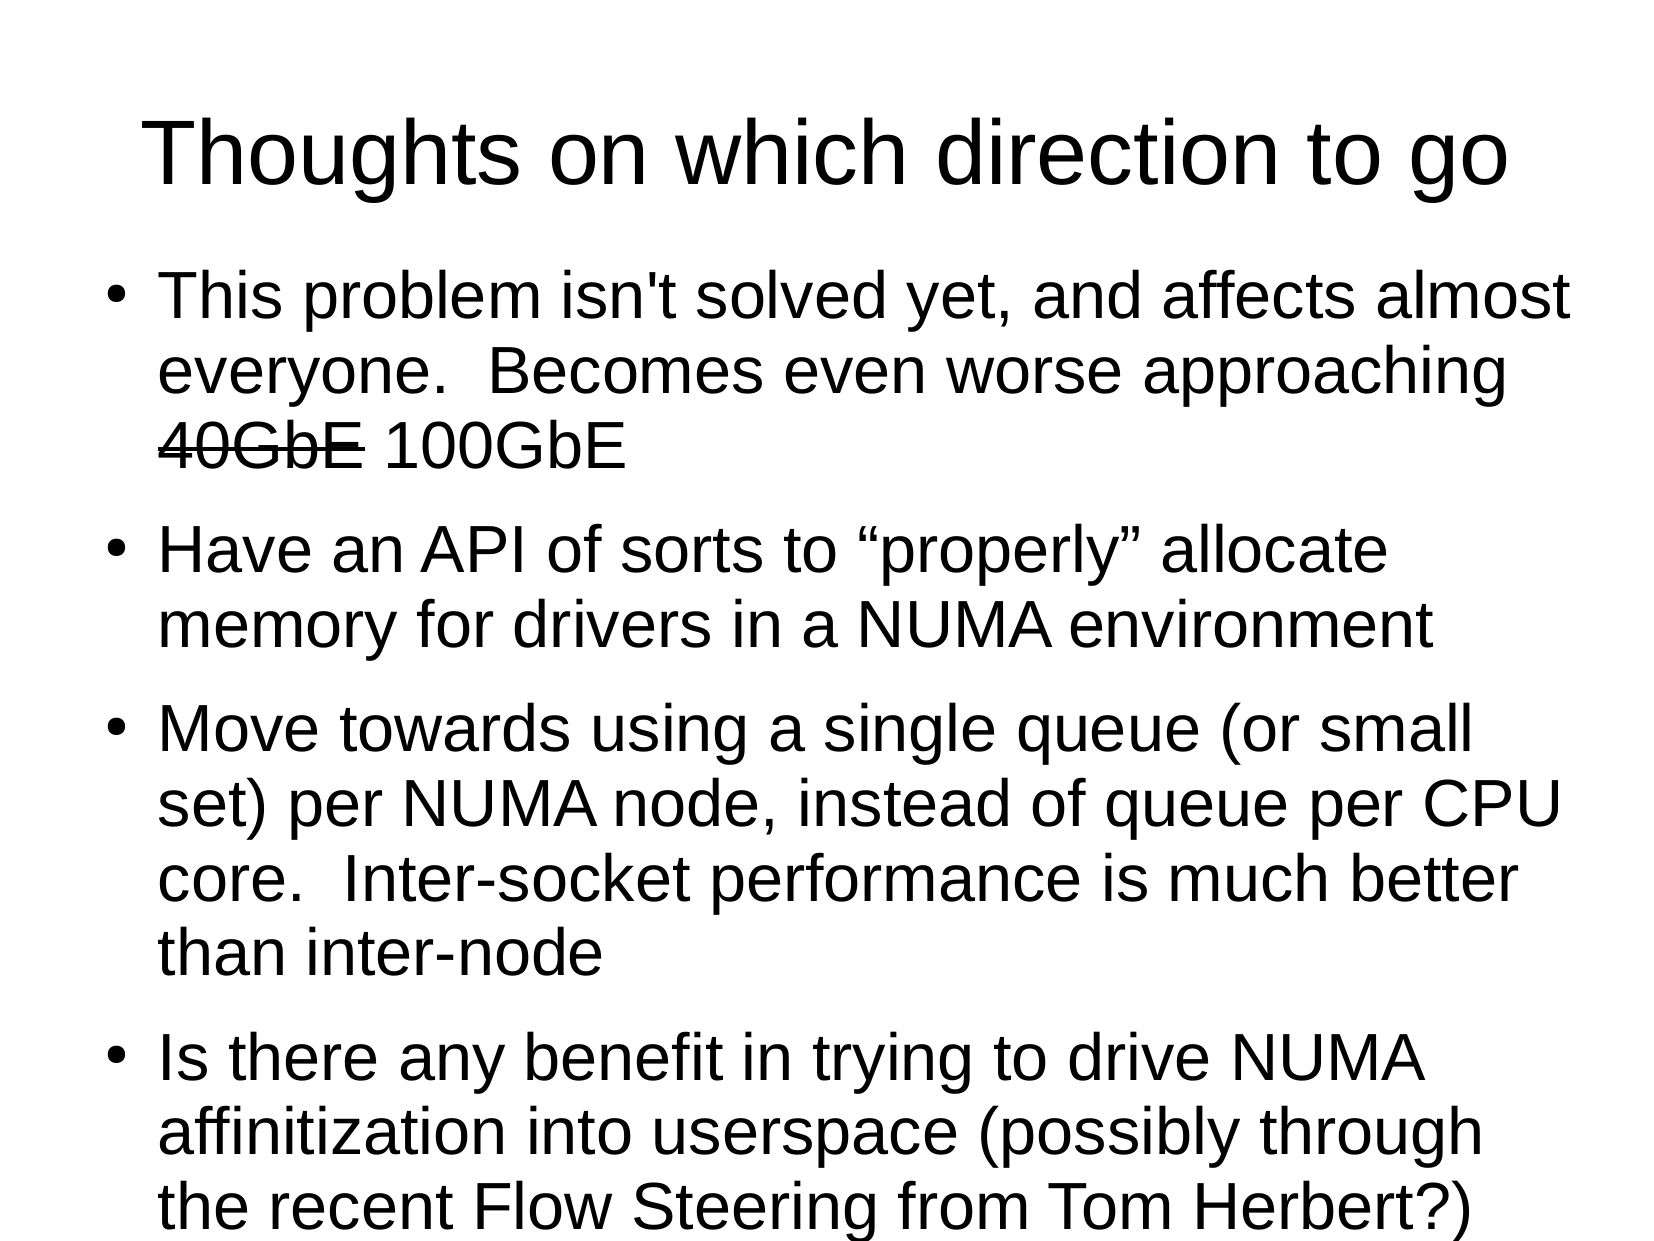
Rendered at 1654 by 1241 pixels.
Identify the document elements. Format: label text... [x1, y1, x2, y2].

title Thoughts on which direction to go [82, 49, 1571, 257]
list This problem isn't solved yet, and affects almost everyone. Becomes even worse approaching 40GbE 100GbE Have an API of sorts to “properly” allocate memory for drivers in a NUMA environment Move towards using a single queue (or small set) per NUMA node, instead of queue per CPU core. Inter-socket performance is much better than inter-node Is there any benefit in trying to drive NUMA affinitization into userspace (possibly through the recent Flow Steering from Tom Herbert?) [86, 258, 1576, 1241]
